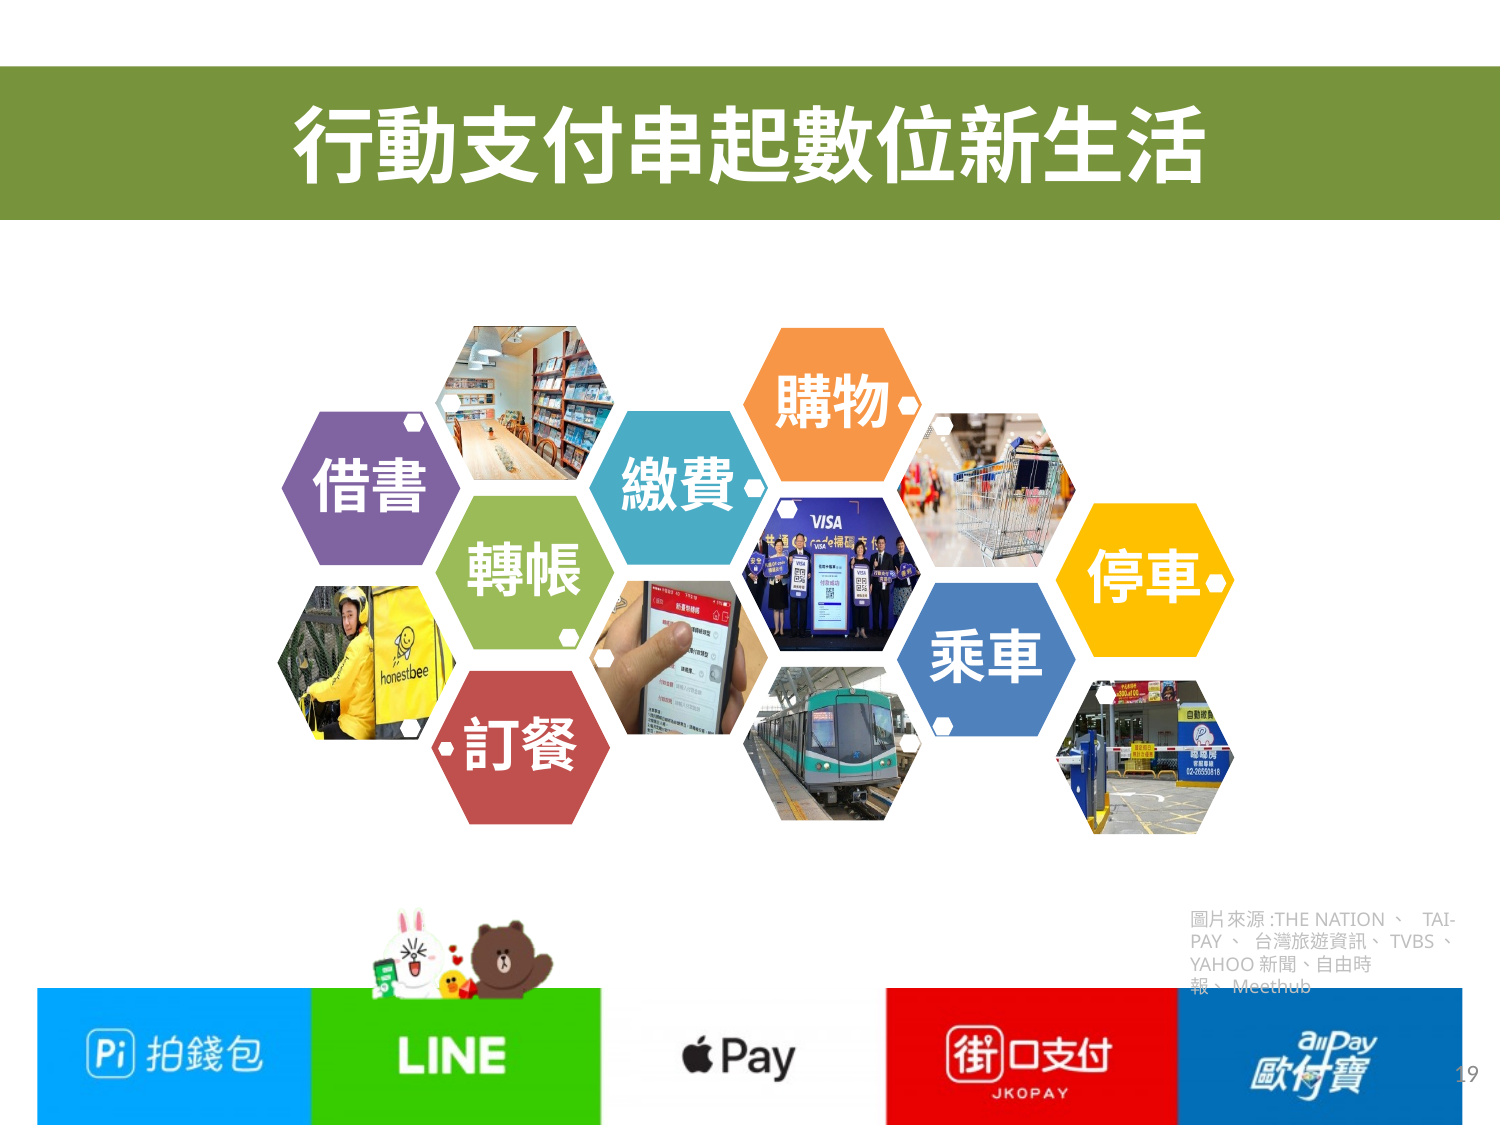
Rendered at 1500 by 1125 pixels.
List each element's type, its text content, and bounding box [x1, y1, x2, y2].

text_box [743, 666, 922, 821]
text_box 乘車 [896, 582, 1076, 737]
text_box [589, 580, 769, 735]
text_box [896, 413, 1076, 567]
text_box [435, 326, 615, 480]
text_box 轉帳 [435, 495, 615, 650]
text_box 行動支付串起數位新生活 [0, 66, 1500, 220]
text_box [558, 628, 580, 647]
slide_number <編號> [1144, 1042, 1495, 1103]
picture [311, 887, 1463, 1125]
text_box 訂餐 [431, 670, 611, 825]
text_box 購物 [743, 327, 922, 482]
text_box [741, 497, 921, 652]
text_box 圖片來源:THE NATION、 TAI-PAY、 台灣旅遊資訊、TVBS、 YAHOO新聞、自由時報、Meethub [1175, 900, 1499, 1006]
text_box [897, 396, 919, 415]
text_box [403, 413, 425, 432]
text_box 停車 [1055, 503, 1235, 657]
text_box [435, 739, 457, 758]
text_box [1055, 680, 1235, 835]
text_box [743, 479, 765, 498]
text_box 借書 [281, 411, 461, 566]
text_box [1205, 574, 1227, 593]
text_box [932, 717, 954, 736]
text_box [277, 586, 457, 740]
text_box 繳費 [589, 411, 769, 565]
picture [37, 988, 306, 1125]
